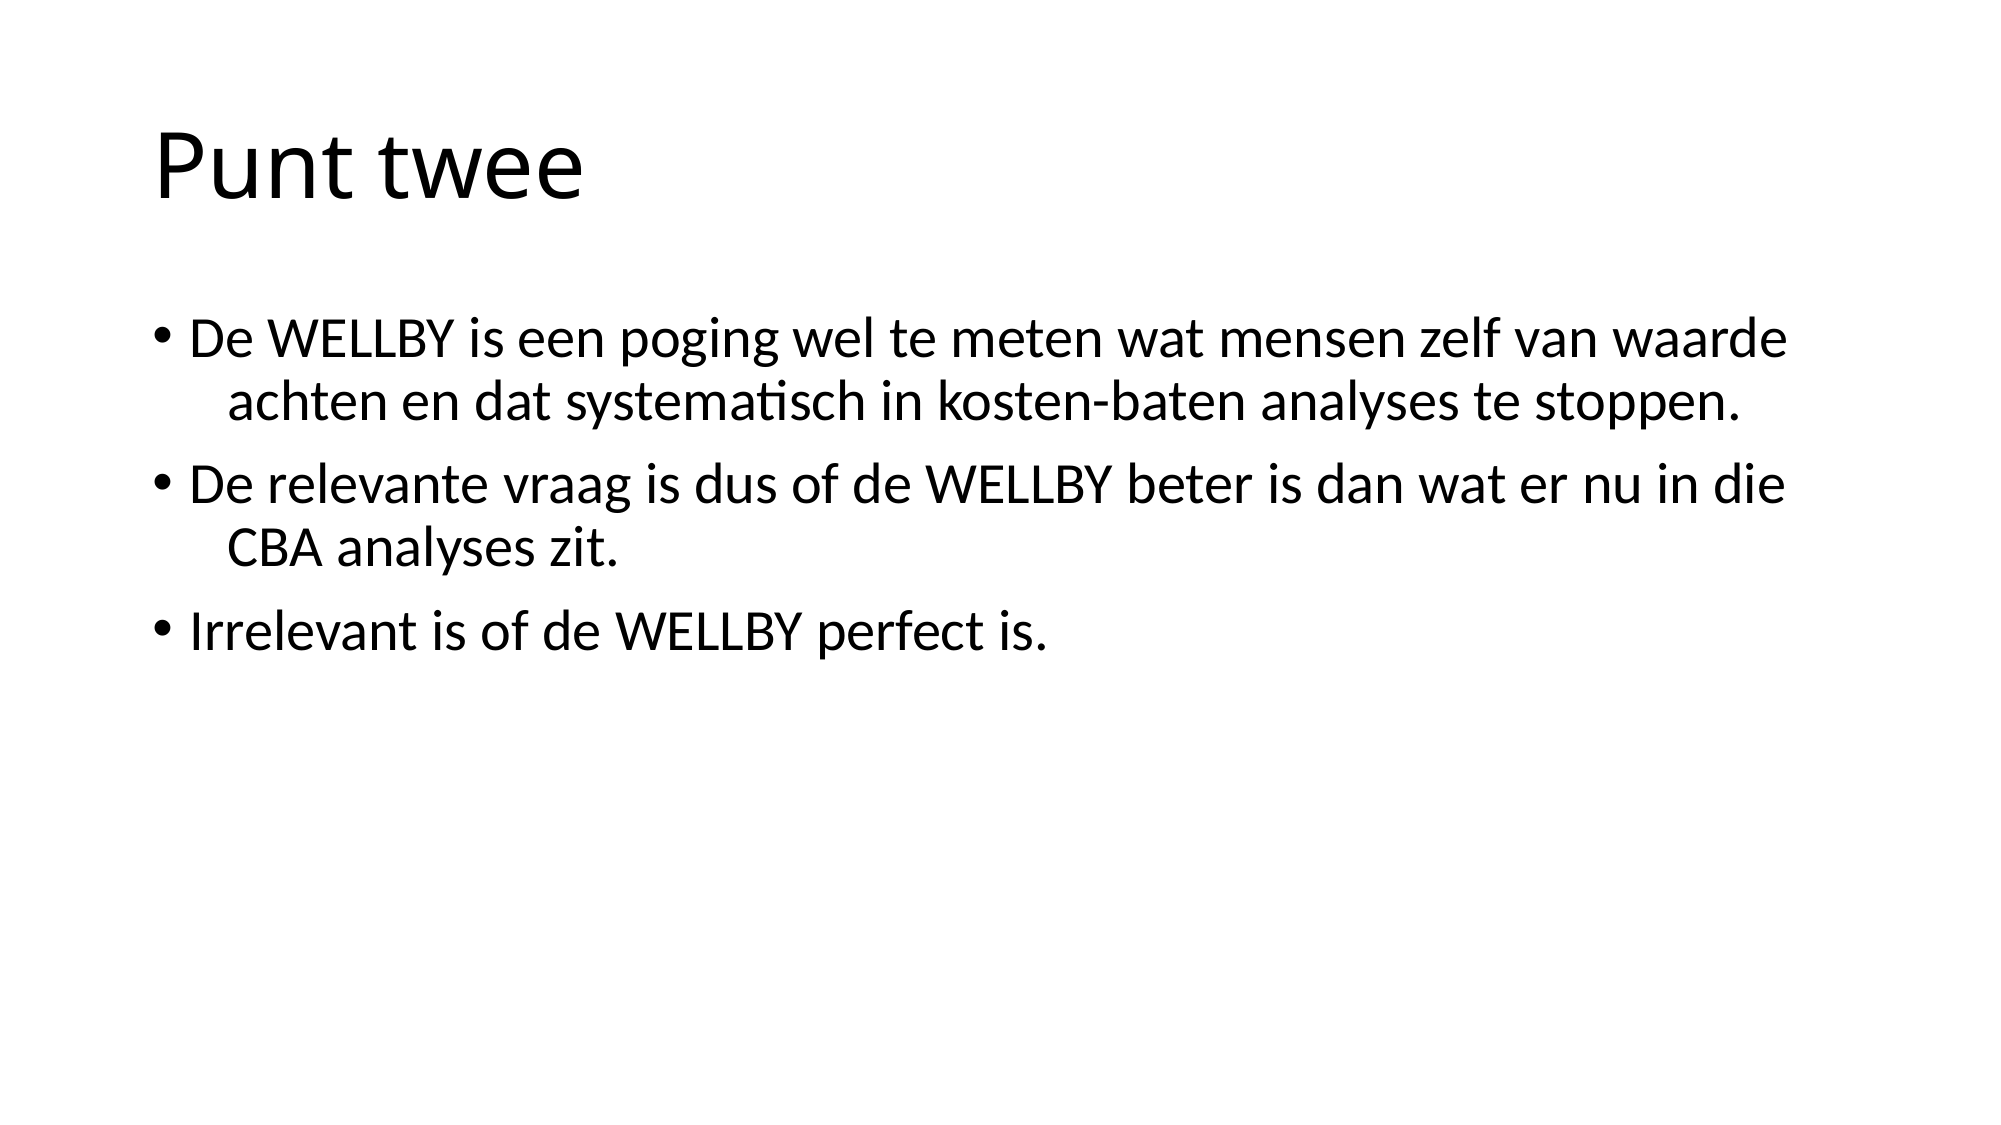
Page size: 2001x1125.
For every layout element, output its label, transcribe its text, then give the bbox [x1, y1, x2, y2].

title Punt twee [137, 59, 1863, 278]
list De WELLBY is een poging wel te meten wat mensen zelf van waarde achten en dat systematisch in kosten-baten analyses te stoppen. De relevante vraag is dus of de WELLBY beter is dan wat er nu in die CBA analyses zit. Irrelevant is of de WELLBY perfect is. [137, 299, 1863, 1014]
